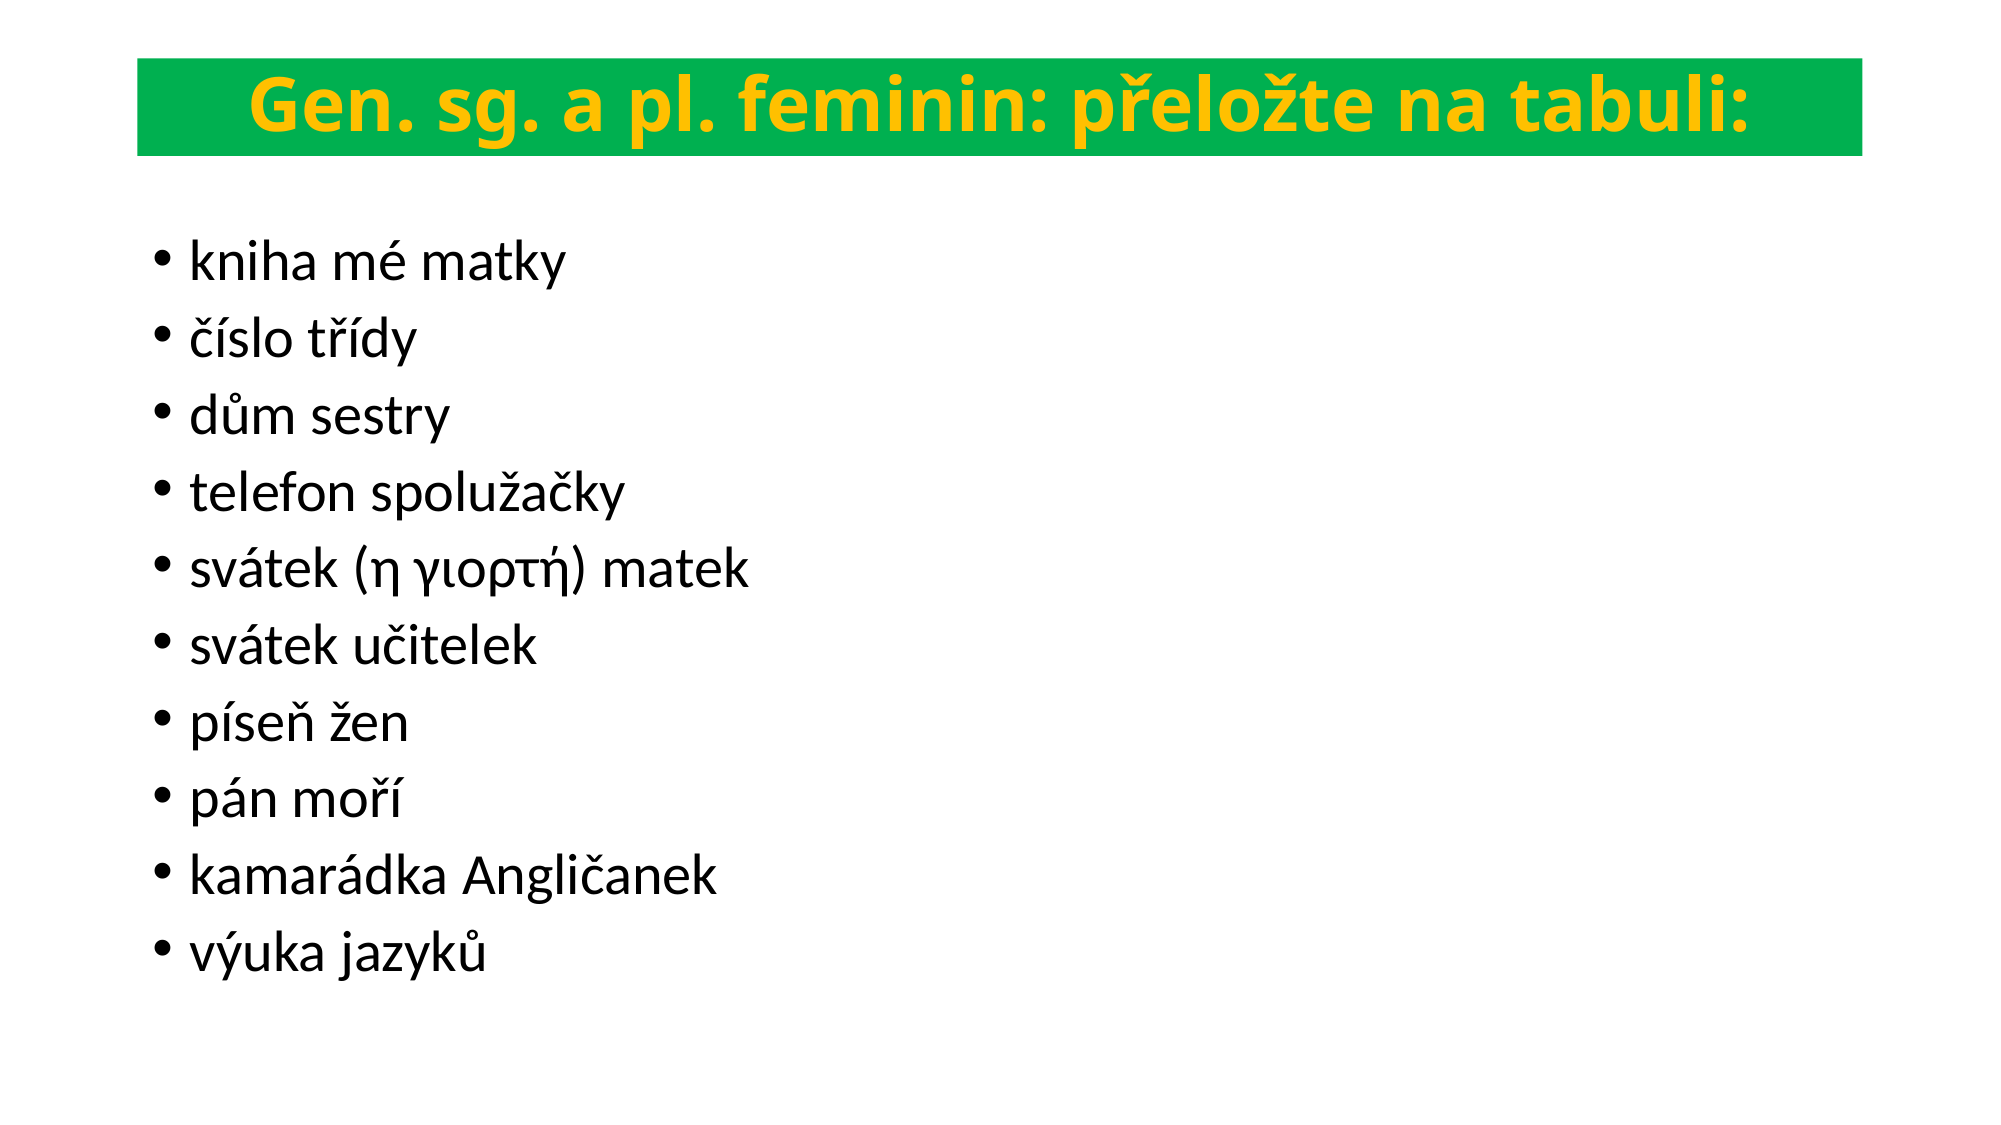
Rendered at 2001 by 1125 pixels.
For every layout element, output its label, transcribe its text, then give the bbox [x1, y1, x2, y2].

list kniha mé matky číslo třídy dům sestry telefon spolužačky svátek (η γιορτή) matek svátek učitelek píseň žen pán moří kamarádka Angličanek výuka jazyků [137, 228, 1863, 1014]
title Gen. sg. a pl. feminin: přeložte na tabuli: [137, 58, 1863, 156]
